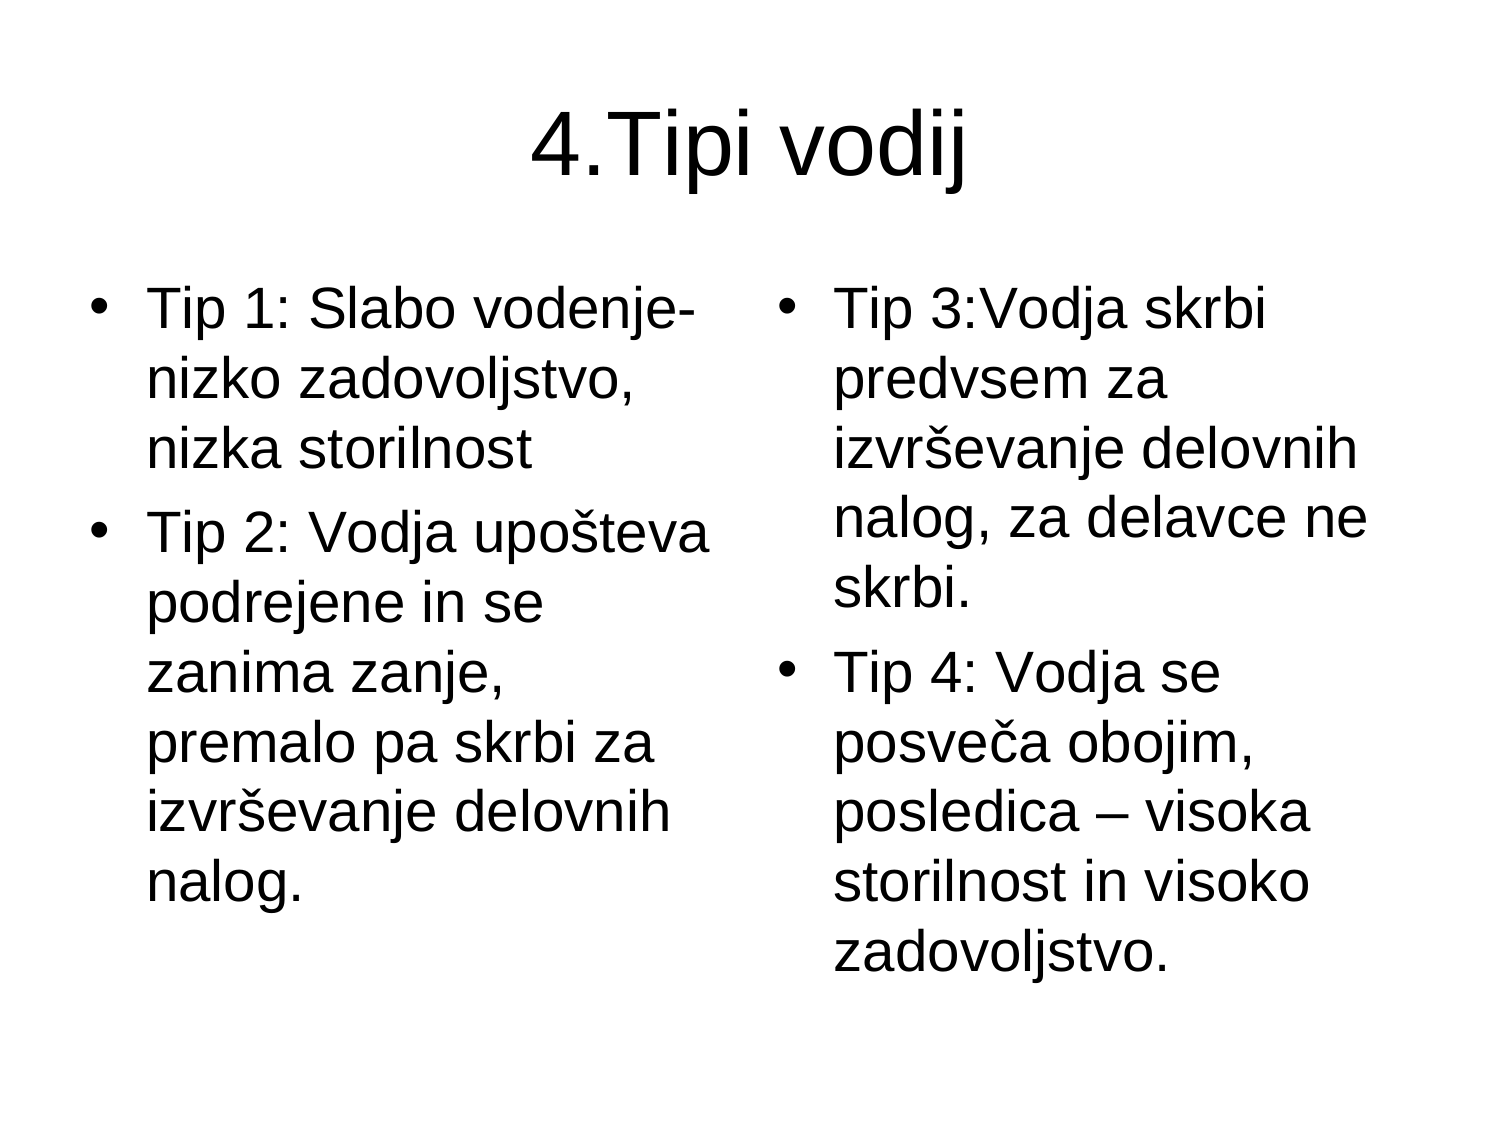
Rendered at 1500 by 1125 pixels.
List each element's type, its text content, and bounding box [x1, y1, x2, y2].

list Tip 3:Vodja skrbi predvsem za izvrševanje delovnih nalog, za delavce ne skrbi. Tip 4: Vodja se posveča obojim, posledica – visoka storilnost in visoko zadovoljstvo. [762, 262, 1426, 1006]
title 4.Tipi vodij [75, 45, 1426, 233]
list Tip 1: Slabo vodenje- nizko zadovoljstvo, nizka storilnost Tip 2: Vodja upošteva podrejene in se zanima zanje, premalo pa skrbi za izvrševanje delovnih nalog. [75, 262, 738, 1006]
